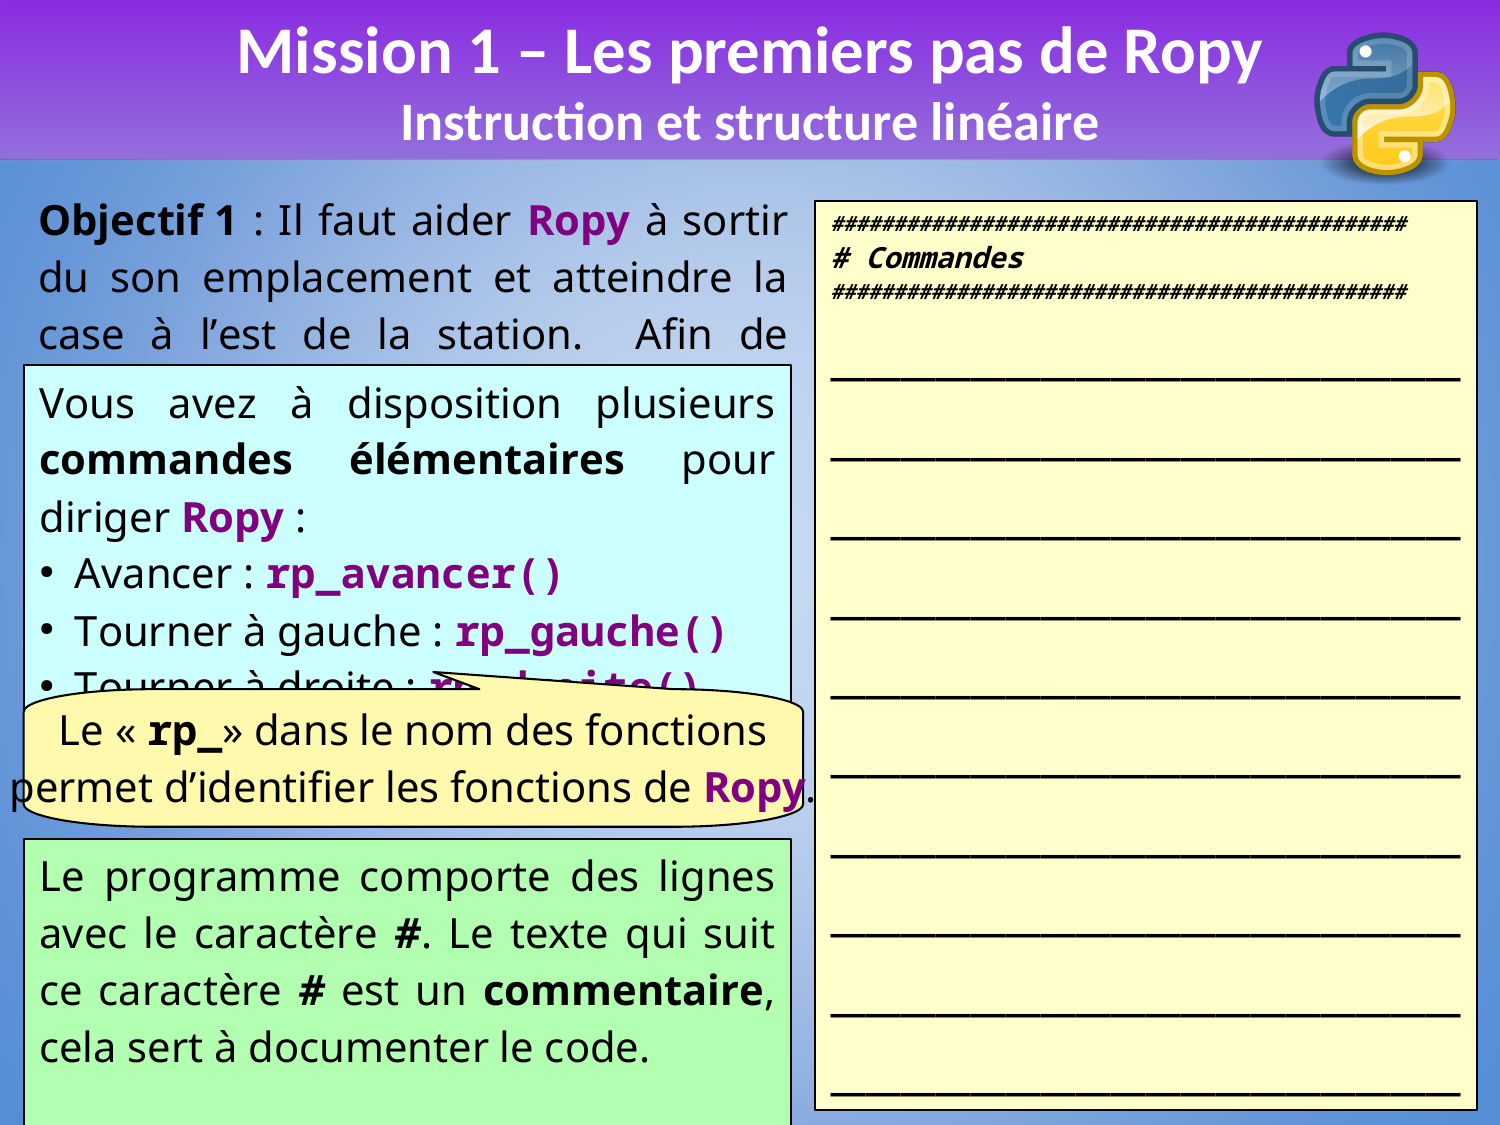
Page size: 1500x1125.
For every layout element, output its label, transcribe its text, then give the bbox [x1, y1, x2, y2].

picture [0, 29, 1500, 1125]
text_box ############################################## # Commandes ############################################## ____________________________________ ____________________________________ ____________________________________ ____________________________________ ____________________________________ ____________________________________ ____________________________________ ____________________________________ ____________________________________ ____________________________________ ____________________________________ ____________________________________ ____________________________________ ____________________________________ [814, 200, 1477, 1111]
text_box Le programme comporte des lignes avec le caractère #. Le texte qui suit ce caractère # est un commentaire, cela sert à documenter le code. Un commentaire n’est pas exécuté. [23, 838, 792, 1111]
text_box Mission 1 – Les premiers pas de Ropy Instruction et structure linéaire [0, 0, 1500, 159]
text_box Vous avez à disposition plusieurs commandes élémentaires pour diriger Ropy : Avancer : rp_avancer() Tourner à gauche : rp_gauche() Tourner à droite : rp_droite() Marquer la case : rp_marquer() [23, 364, 792, 676]
text_box Le « rp_» dans le nom des fonctions permet d’identifier les fonctions de Ropy. [23, 671, 804, 827]
text_box Objectif 1 : Il faut aider Ropy à sortir du son emplacement et atteindre la case à l’est de la station. Afin de visualiser le trajet, il faudra marquer les cases. [23, 183, 804, 365]
